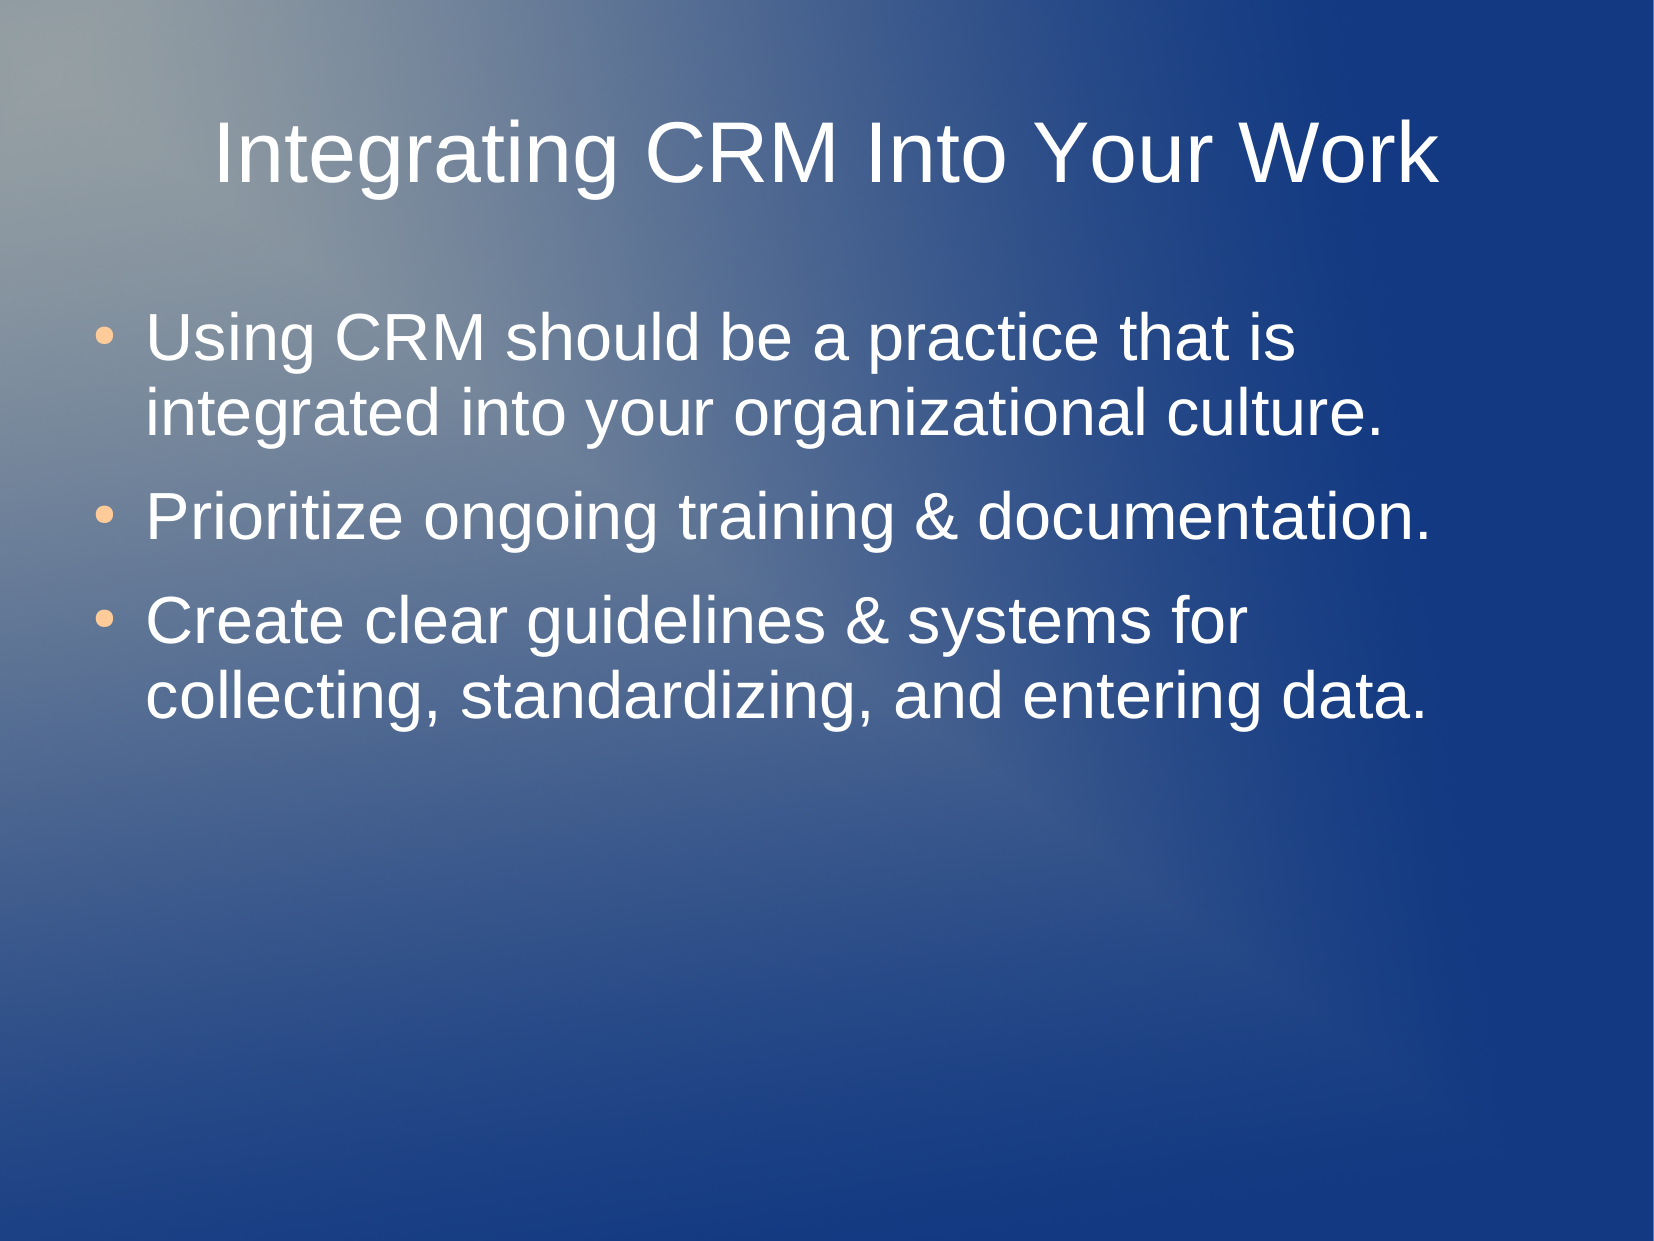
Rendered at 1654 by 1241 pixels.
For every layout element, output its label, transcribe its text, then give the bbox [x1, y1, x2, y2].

title Integrating CRM Into Your Work [82, 49, 1571, 257]
list Using CRM should be a practice that is integrated into your organizational culture. Prioritize ongoing training & documentation. Create clear guidelines & systems for collecting, standardizing, and entering data. [75, 300, 1564, 1241]
picture [0, 0, 1654, 1241]
